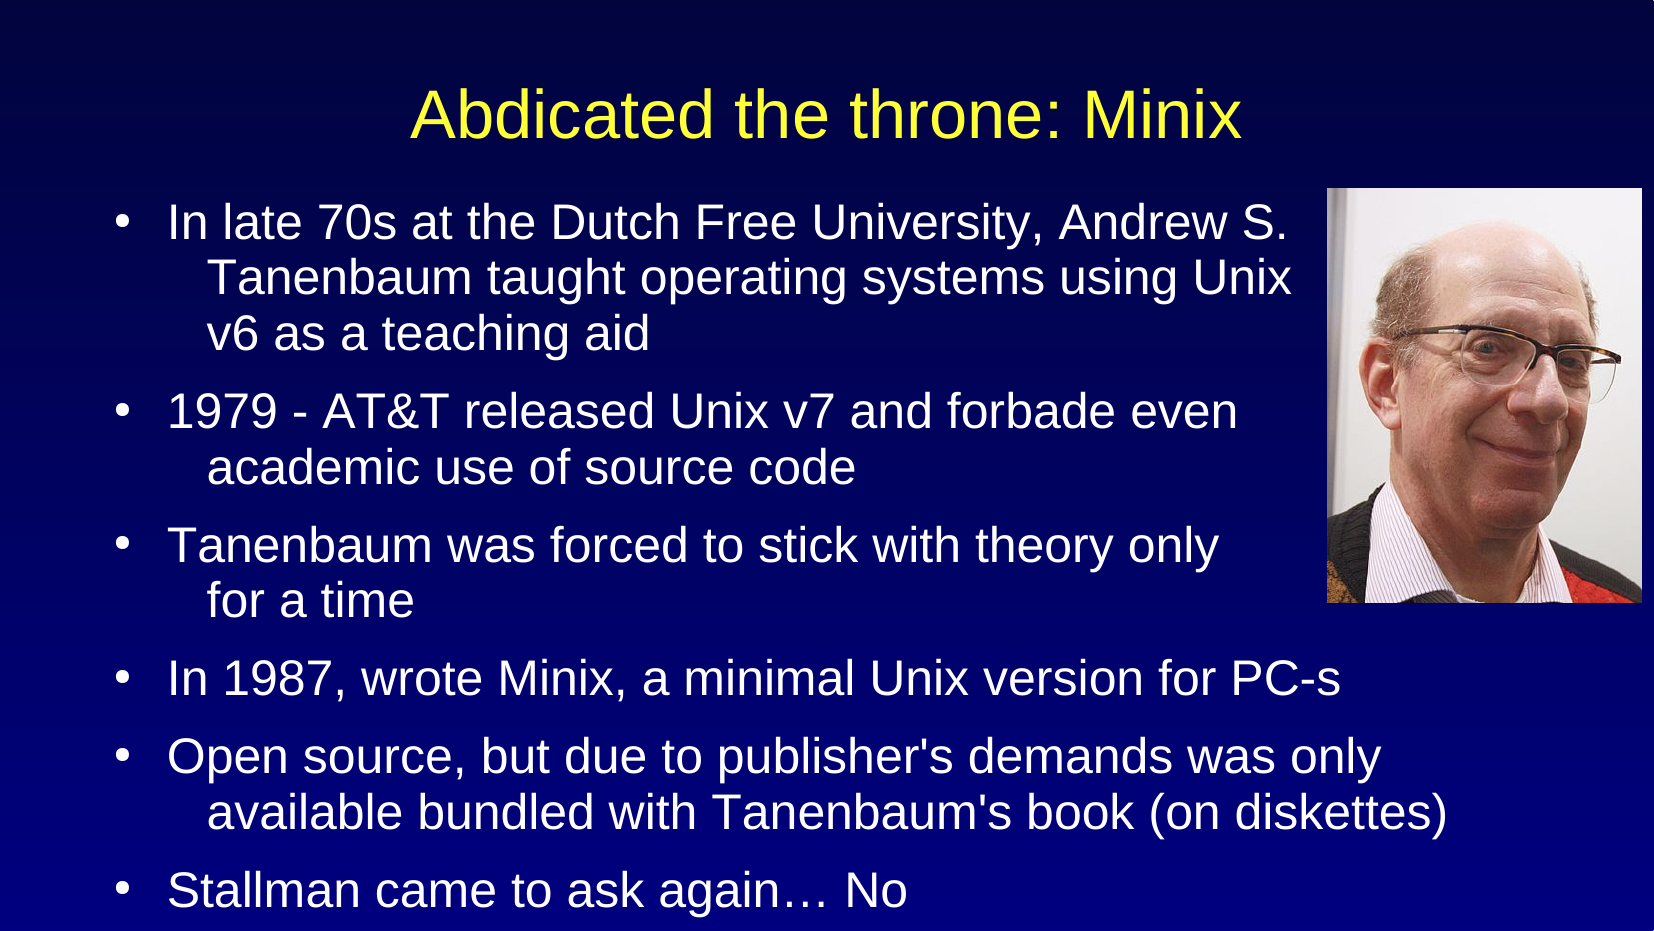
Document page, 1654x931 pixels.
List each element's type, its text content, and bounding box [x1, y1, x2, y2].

picture [1327, 188, 1642, 603]
list In late 70s at the Dutch Free University, Andrew S. Tanenbaum taught operating systems using Unix v6 as a teaching aid 1979 - AT&T released Unix v7 and forbade even academic use of source code Tanenbaum was forced to stick with theory only for a time In 1987, wrote Minix, a minimal Unix version for PC-s Open source, but due to publisher's demands was only available bundled with Tanenbaum's book (on diskettes) Stallman came to ask again… No [82, 193, 1571, 918]
title Abdicated the throne: Minix [82, 37, 1571, 193]
